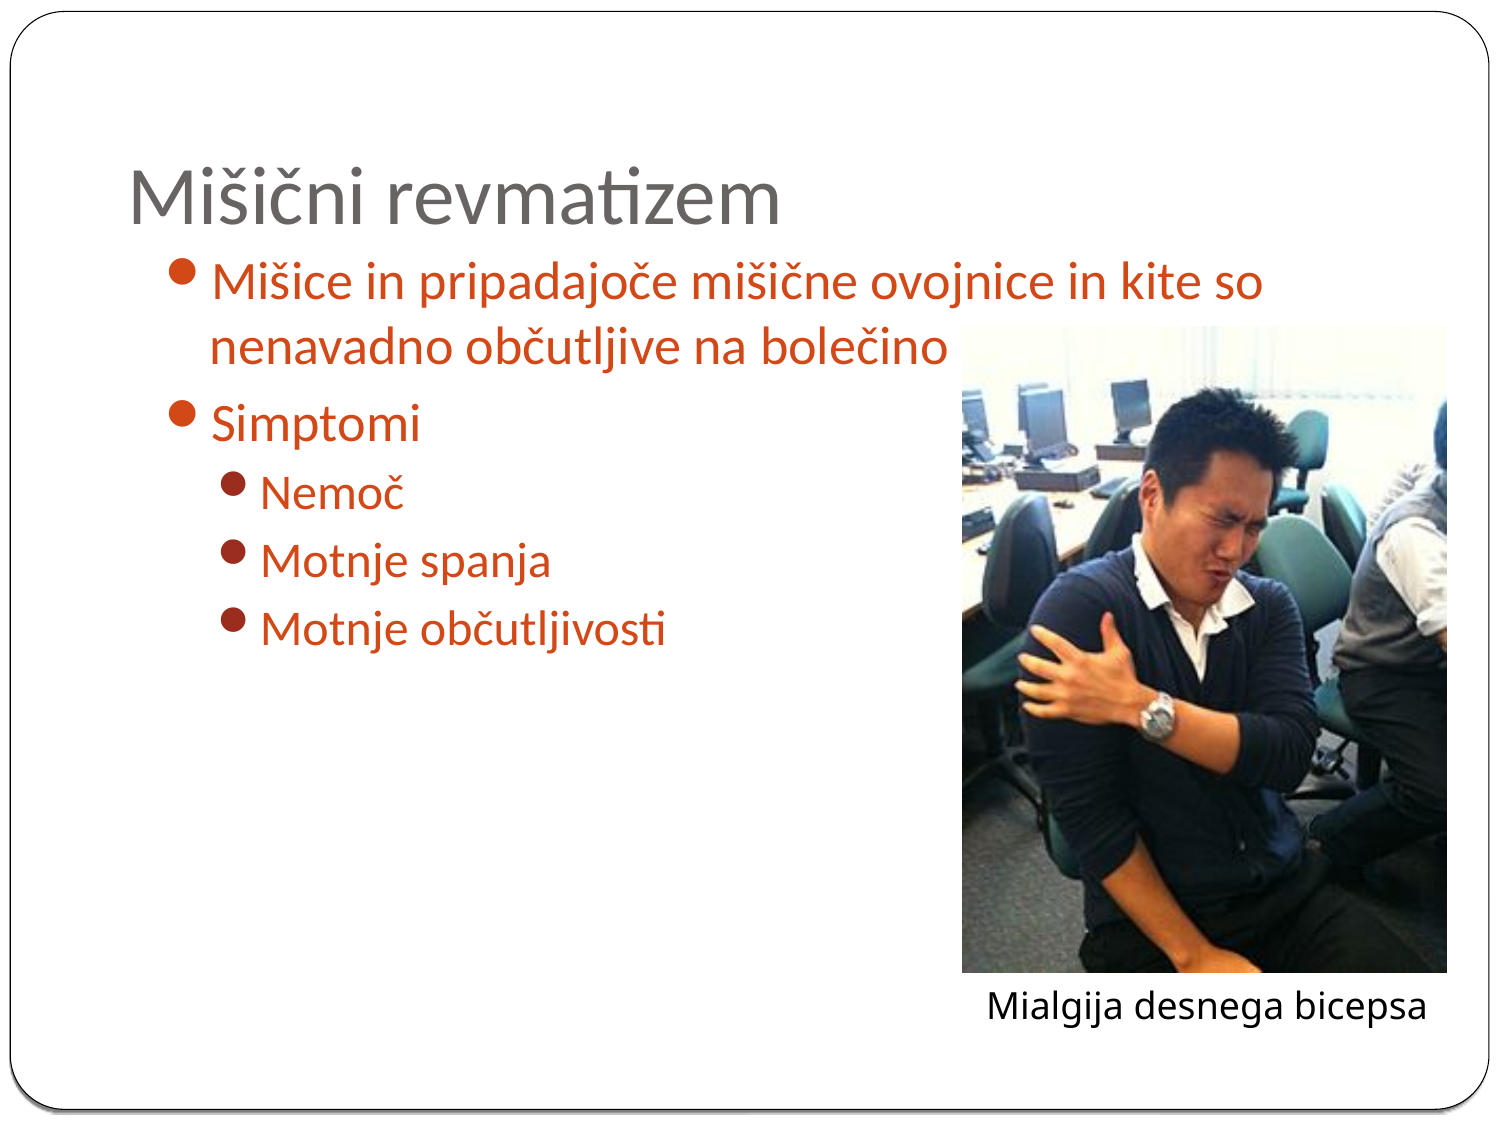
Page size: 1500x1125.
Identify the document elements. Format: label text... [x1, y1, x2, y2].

picture [962, 326, 1447, 973]
list Mišice in pripadajoče mišične ovojnice in kite so nenavadno občutljive na bolečino Simptomi Nemoč Motnje spanja Motnje občutljivosti [150, 237, 1425, 988]
text_box Mialgija desnega bicepsa [971, 974, 1444, 1035]
title Mišični revmatizem [112, 131, 1388, 257]
